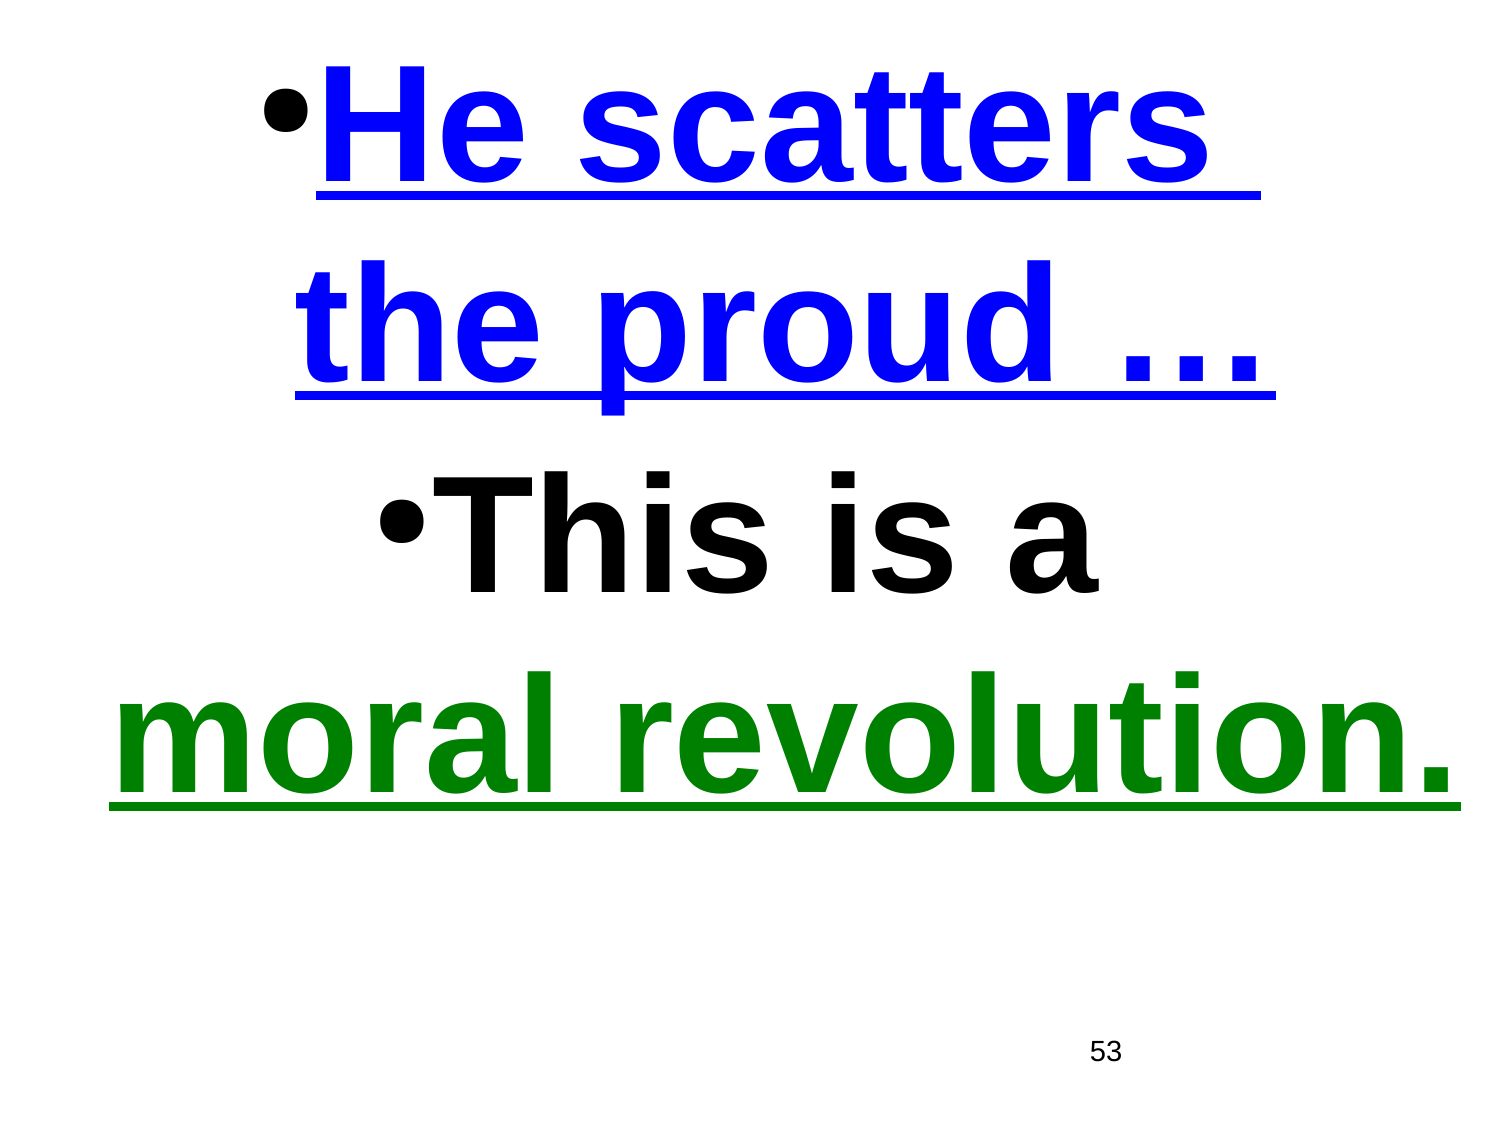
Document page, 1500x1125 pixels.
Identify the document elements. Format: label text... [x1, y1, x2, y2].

list He scatters the proud … This is a moral revolution. [15, 15, 1486, 1111]
